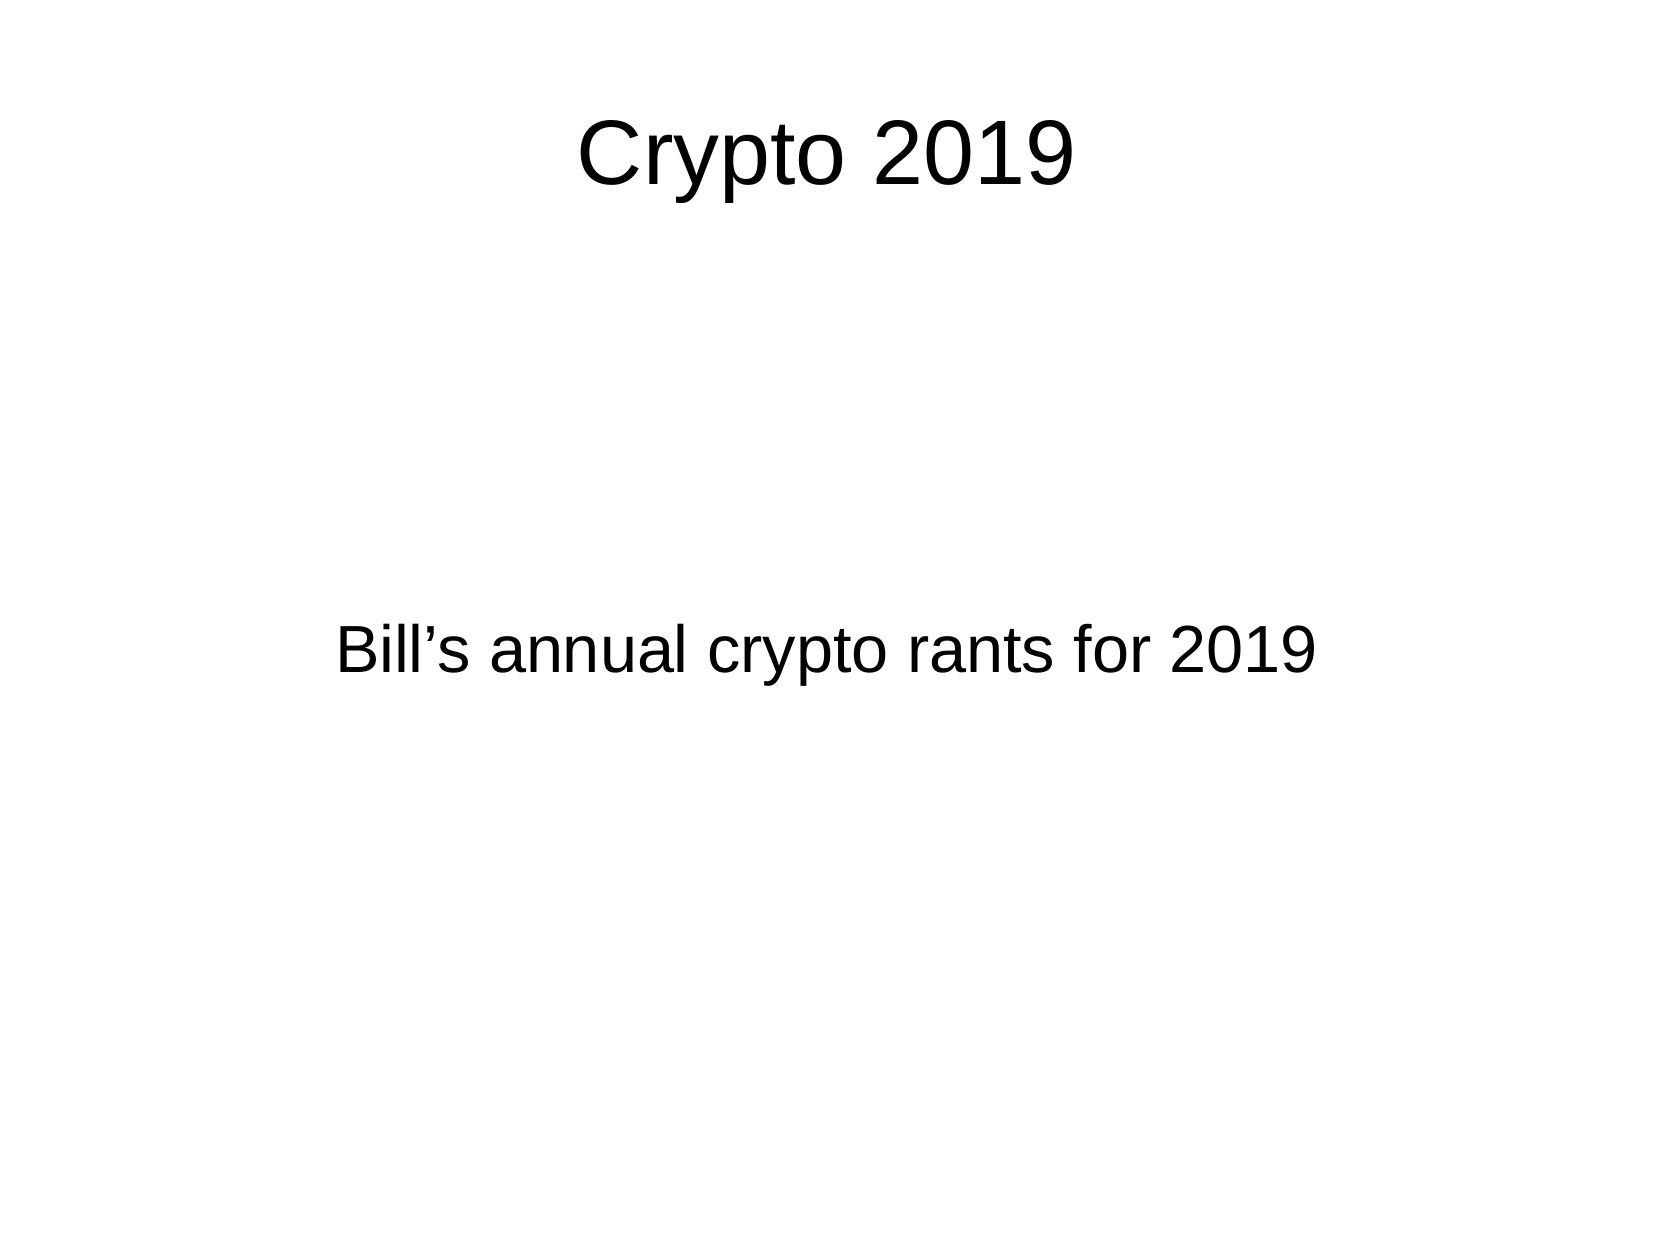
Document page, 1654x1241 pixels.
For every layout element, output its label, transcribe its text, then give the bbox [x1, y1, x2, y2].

subtitle Bill’s annual crypto rants for 2019 [82, 290, 1571, 1010]
title Crypto 2019 [82, 49, 1571, 257]
